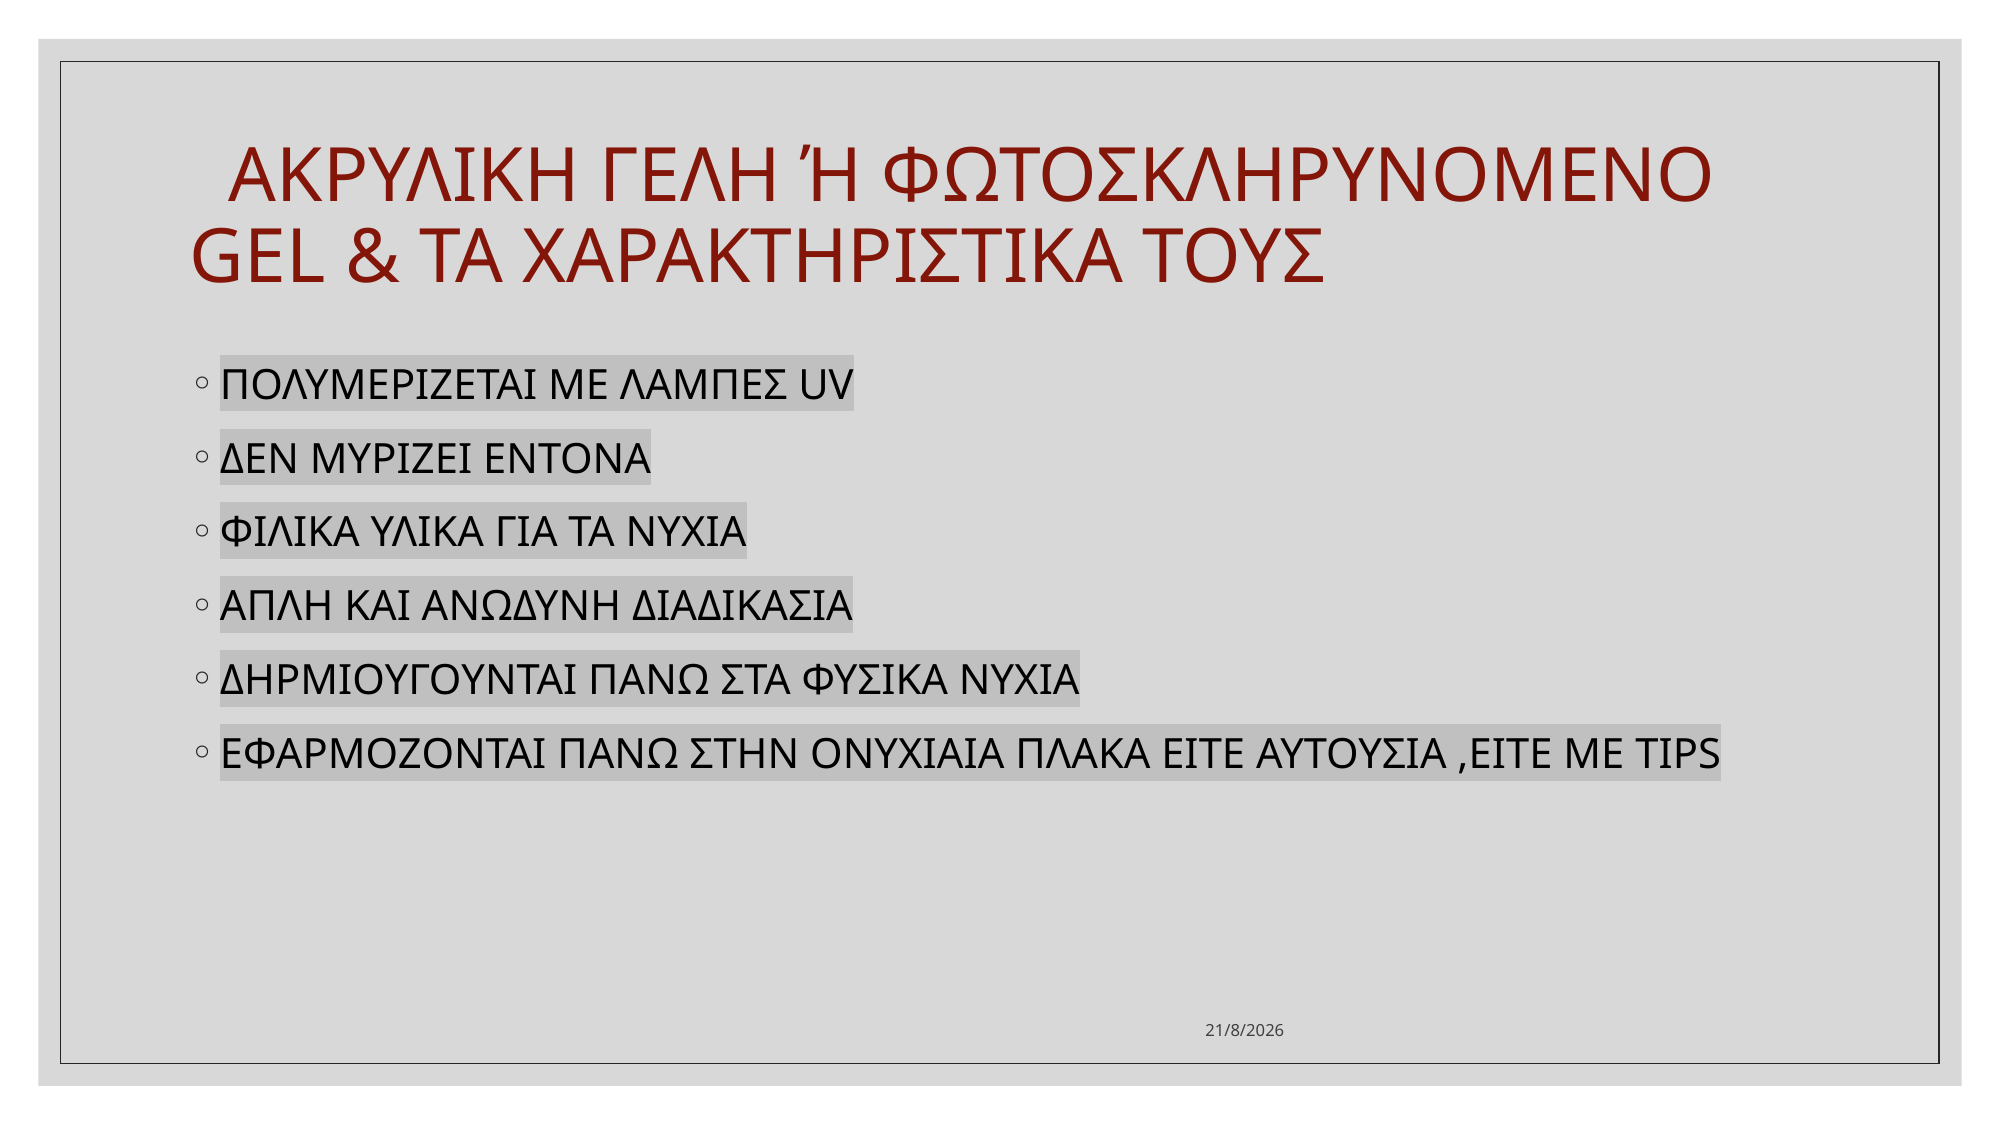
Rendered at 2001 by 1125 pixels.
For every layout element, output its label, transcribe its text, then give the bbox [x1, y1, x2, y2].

list ΠΟΛΥΜΕΡΙΖΕΤΑΙ ΜΕ ΛΑΜΠΕΣ UV ΔΕΝ ΜΥΡΙΖΕΙ ΕΝΤΟΝΑ ΦΙΛΙΚΑ ΥΛΙΚΑ ΓΙΑ ΤΑ ΝΥΧΙΑ ΑΠΛΗ ΚΑΙ ΑΝΩΔΥΝΗ ΔΙΑΔΙΚΑΣΙΑ ΔΗΡΜΙΟΥΓΟΥΝΤΑΙ ΠΑΝΩ ΣΤΑ ΦΥΣΙΚΑ ΝΥΧΙΑ ΕΦΑΡΜΟΖΟΝΤΑΙ ΠΑΝΩ ΣΤΗΝ ΟΝΥΧΙΑΙΑ ΠΛΑΚΑ ΕΙΤΕ ΑΥΤΟΥΣΙΑ ,ΕΙΤΕ ΜΕ TIPS [174, 345, 1825, 977]
text_box 19/2/2020 [1190, 990, 1666, 1051]
title ΑΚΡΥΛΙΚΗ ΓΕΛΗ Ή ΦΩΤΟΣΚΛΗΡΥΝΟΜΕΝΟ GEL & ΤΑ ΧΑΡΑΚΤΗΡΙΣΤΙΚΑ ΤΟΥΣ [174, 105, 1825, 331]
